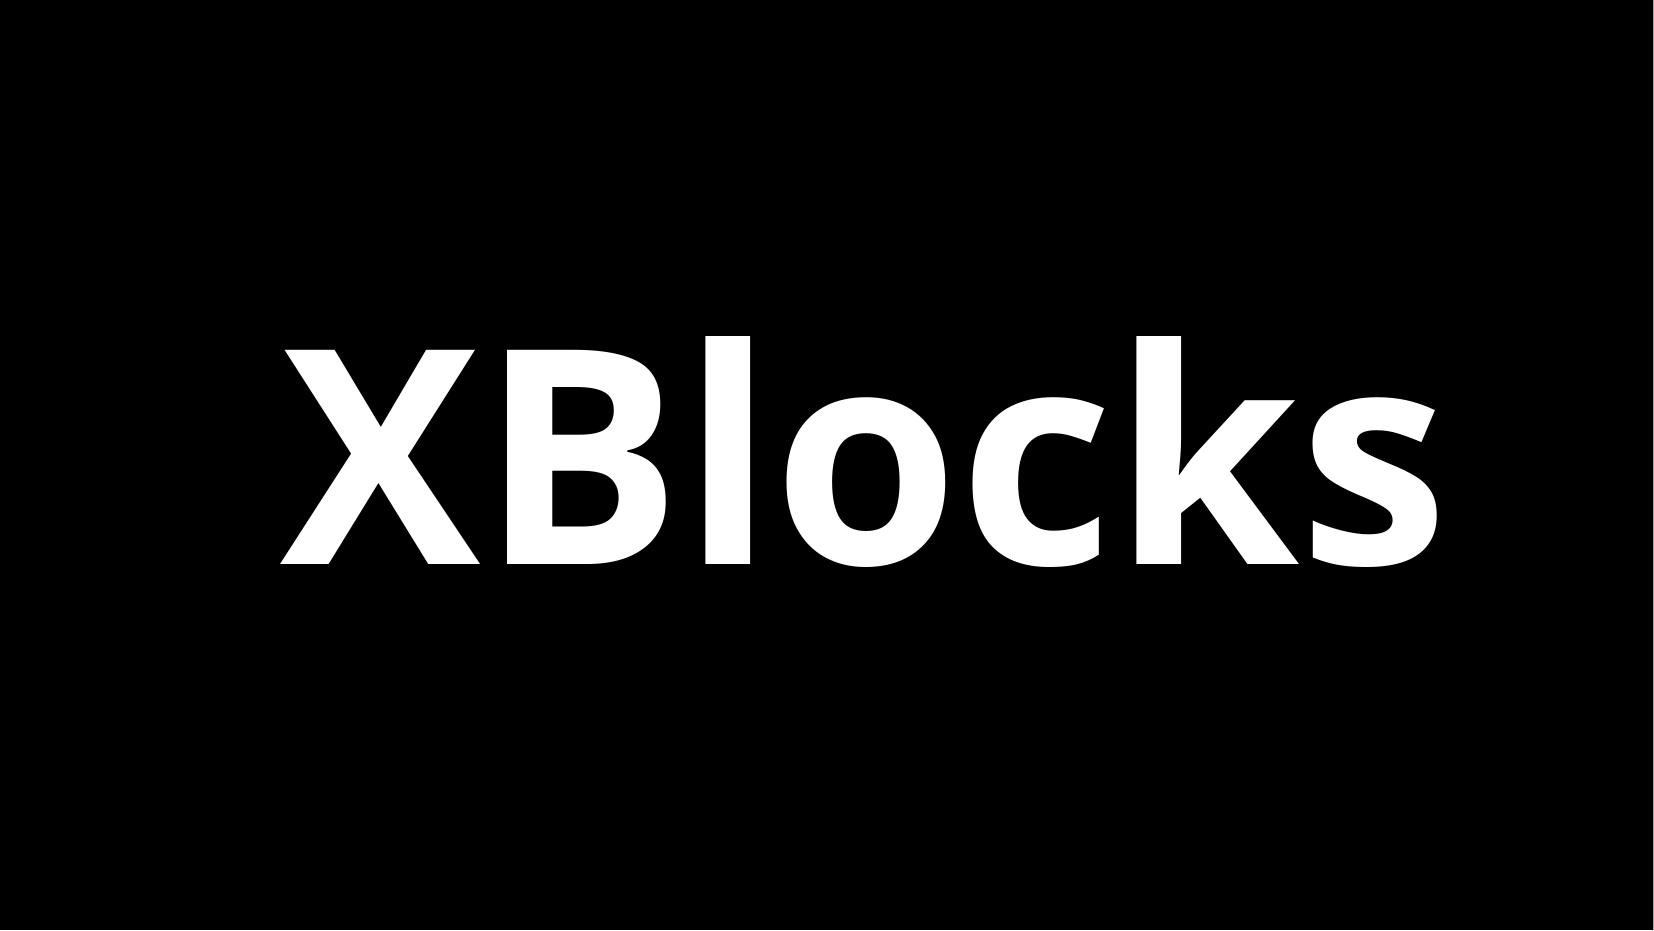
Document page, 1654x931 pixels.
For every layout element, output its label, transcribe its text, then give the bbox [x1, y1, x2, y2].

text_box XBlocks [265, 236, 1443, 646]
